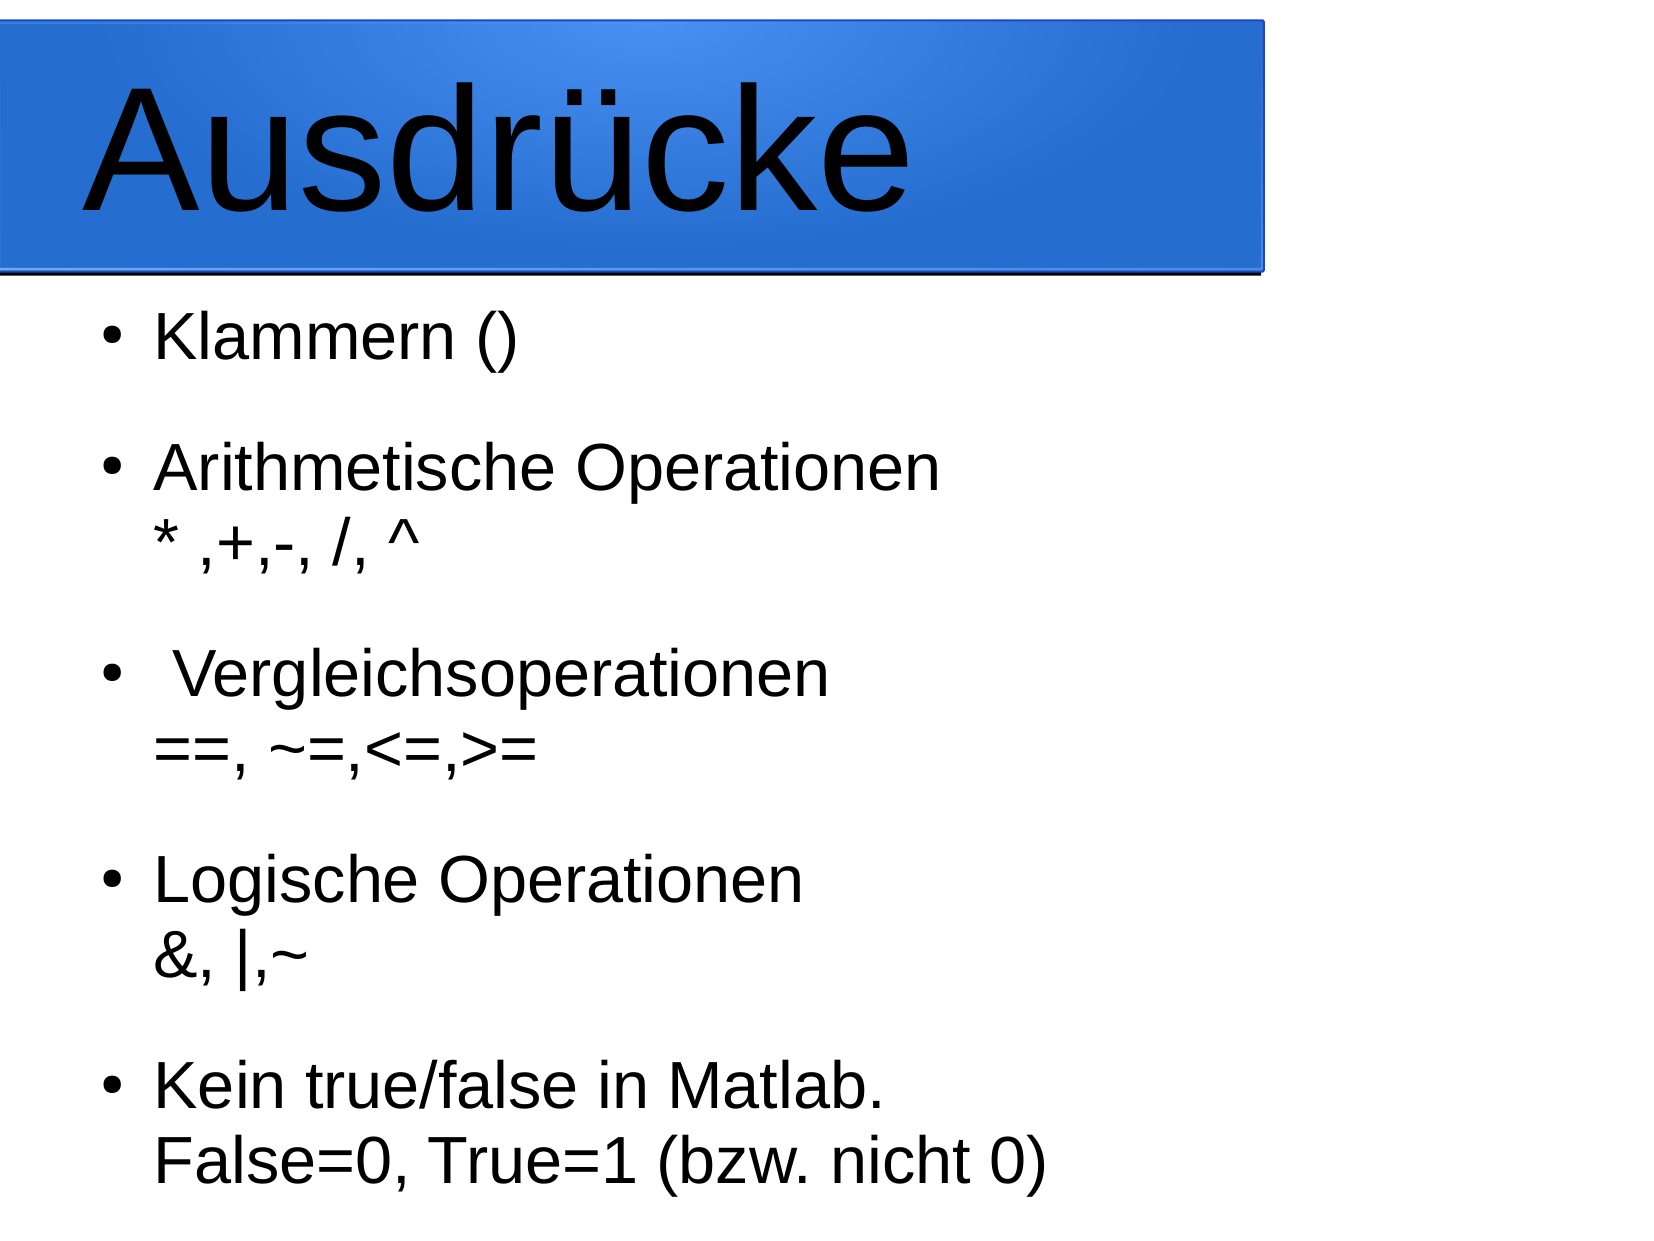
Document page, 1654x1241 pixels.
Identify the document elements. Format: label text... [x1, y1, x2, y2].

title Ausdrücke [82, 47, 1235, 252]
list Klammern () Arithmetische Operationen * ,+,-, /, ^ Vergleichsoperationen ==, ~=,<=,>= Logische Operationen &, |,~ Kein true/false in Matlab. False=0, True=1 (bzw. nicht 0) [82, 299, 1571, 1241]
